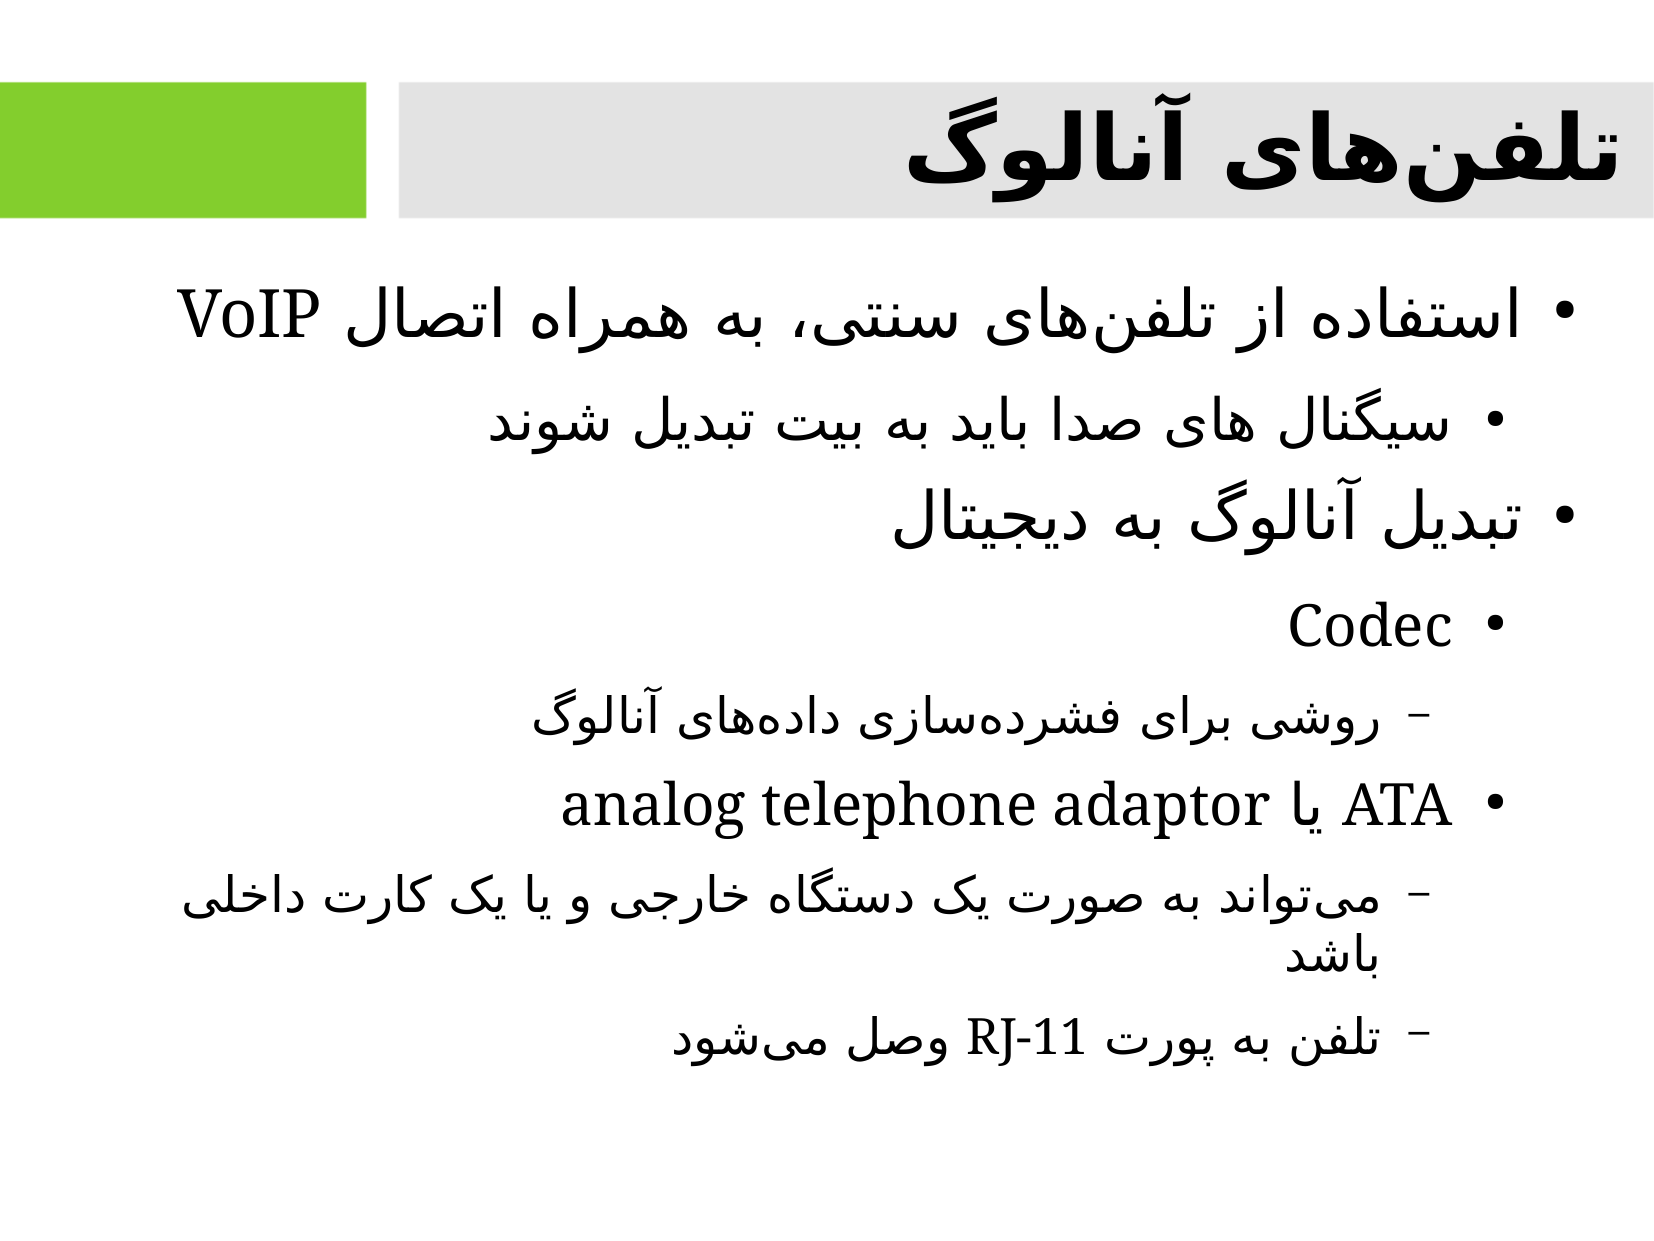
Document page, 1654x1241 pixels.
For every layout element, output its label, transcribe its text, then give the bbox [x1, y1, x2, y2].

list استفاده از تلفن‌های سنتی، به همراه اتصال VoIP سیگنال های صدا باید به بیت تبدیل شوند تبدیل آنالوگ به دیجیتال Codec روشی برای فشرده‌سازی داده‌های آنالوگ ATA یا analog telephone adaptor می‌تواند به صورت یک دستگاه خارجی و یا یک کارت داخلی باشد تلفن به پورت RJ-11 وصل می‌شود [82, 265, 1595, 1152]
picture [0, 0, 1654, 1241]
title تلفن‌های آنالوگ [313, 73, 1625, 223]
